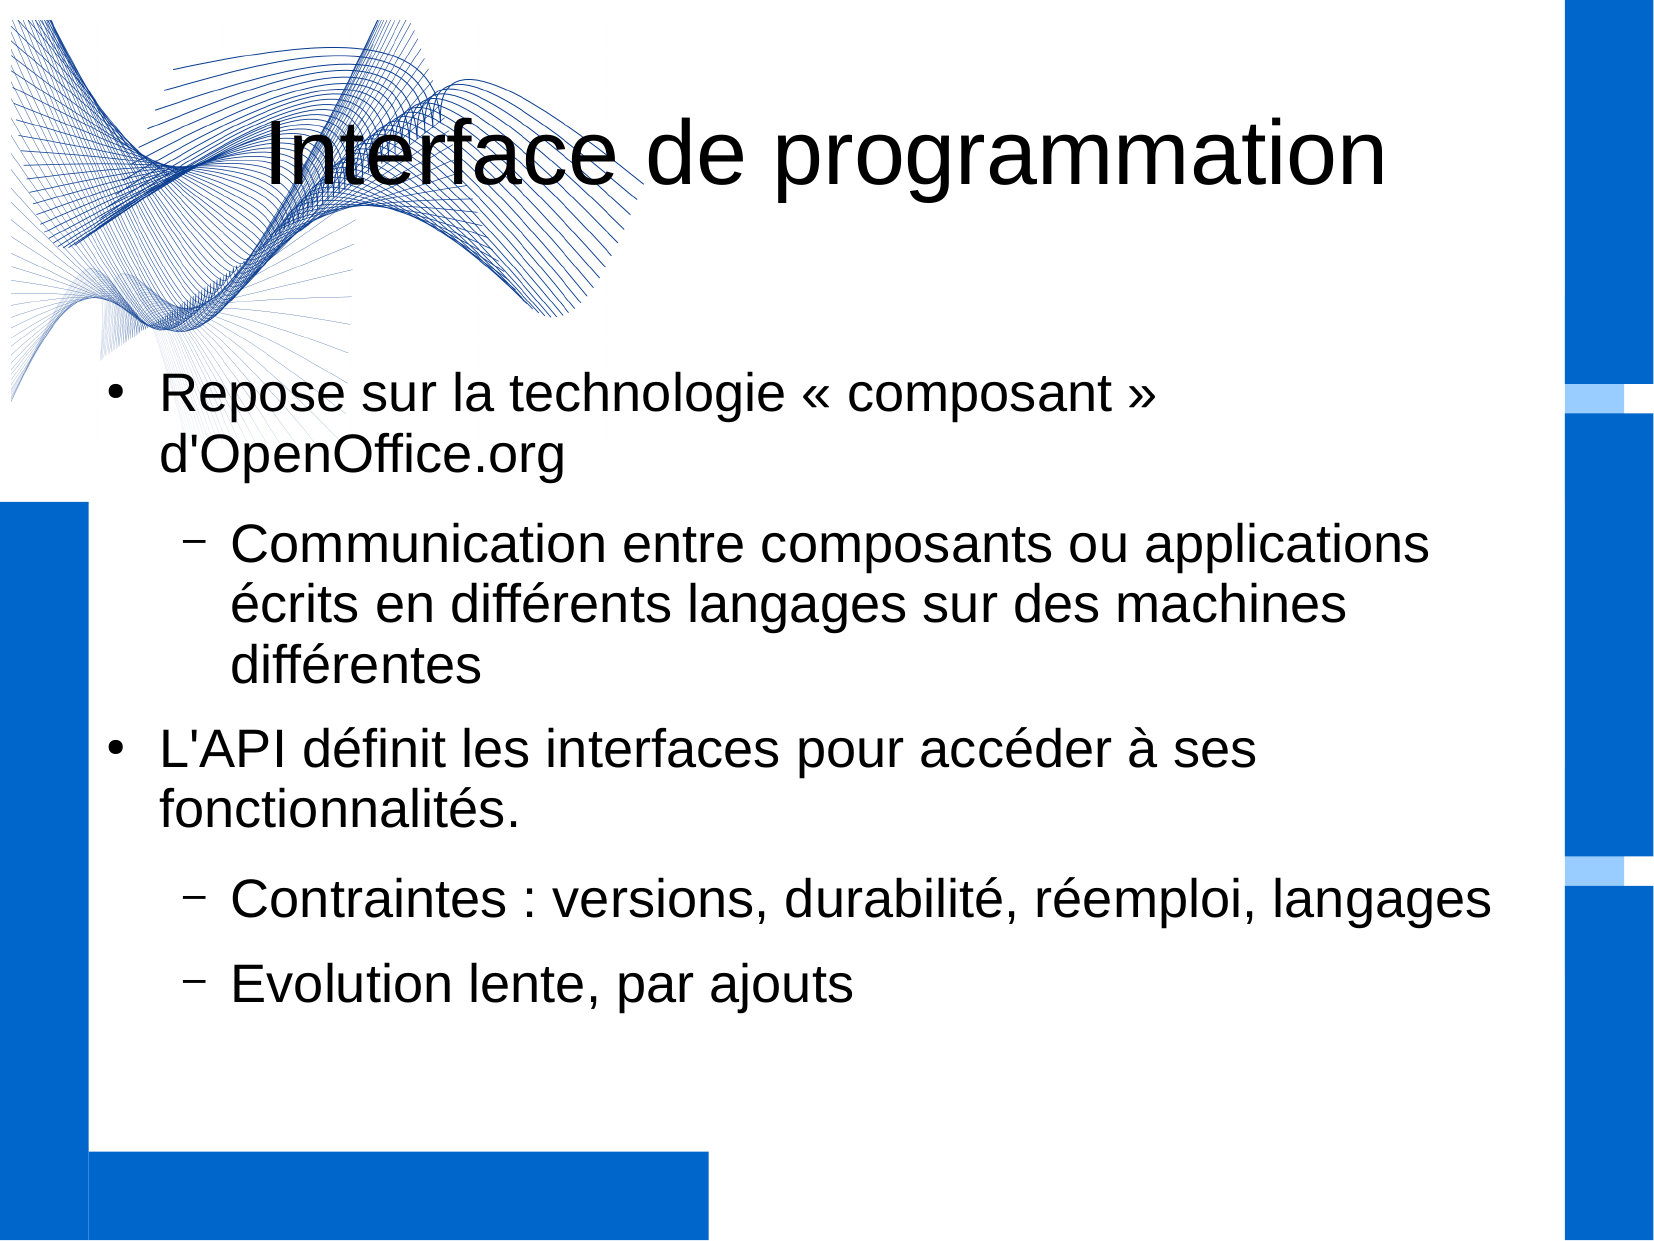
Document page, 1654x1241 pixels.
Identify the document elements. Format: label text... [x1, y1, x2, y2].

list Repose sur la technologie « composant » d'OpenOffice.org Communication entre composants ou applications écrits en différents langages sur des machines différentes L'API définit les interfaces pour accéder à ses fonctionnalités. Contraintes : versions, durabilité, réemploi, langages Evolution lente, par ajouts [88, 362, 1577, 1123]
text_box [0, 501, 709, 1241]
picture [11, 20, 650, 443]
text_box [1564, 0, 1654, 1241]
title Interface de programmation [82, 49, 1571, 257]
